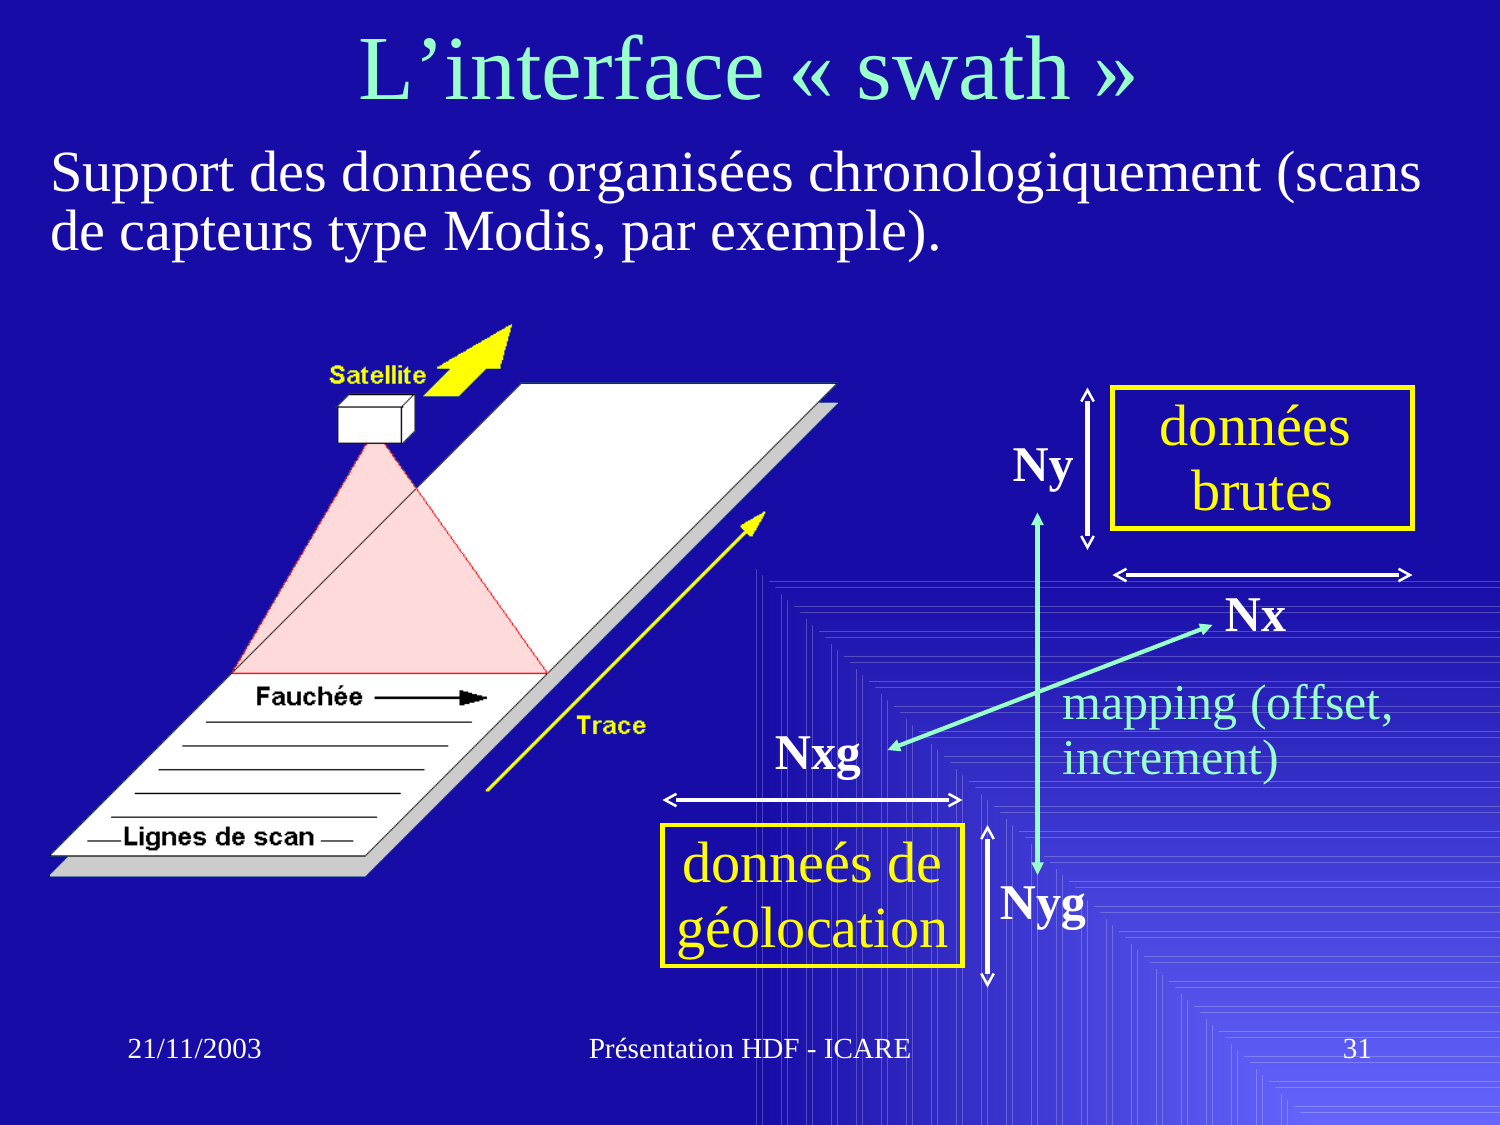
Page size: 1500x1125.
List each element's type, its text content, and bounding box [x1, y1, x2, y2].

text_box Ny [1012, 437, 1074, 493]
picture [50, 324, 838, 878]
title L’interface « swath » [37, 0, 1463, 138]
text_box Support des données organisées chronologiquement (scans de capteurs type Modis, par exemple). [50, 149, 1463, 288]
text_box Nxg [774, 724, 862, 781]
text_box Nyg [999, 874, 1087, 931]
text_box donneés de géolocation [662, 824, 963, 966]
text_box mapping (offset, increment) [1062, 674, 1450, 786]
text_box Nx [1224, 587, 1287, 643]
text_box données brutes [1112, 387, 1413, 529]
